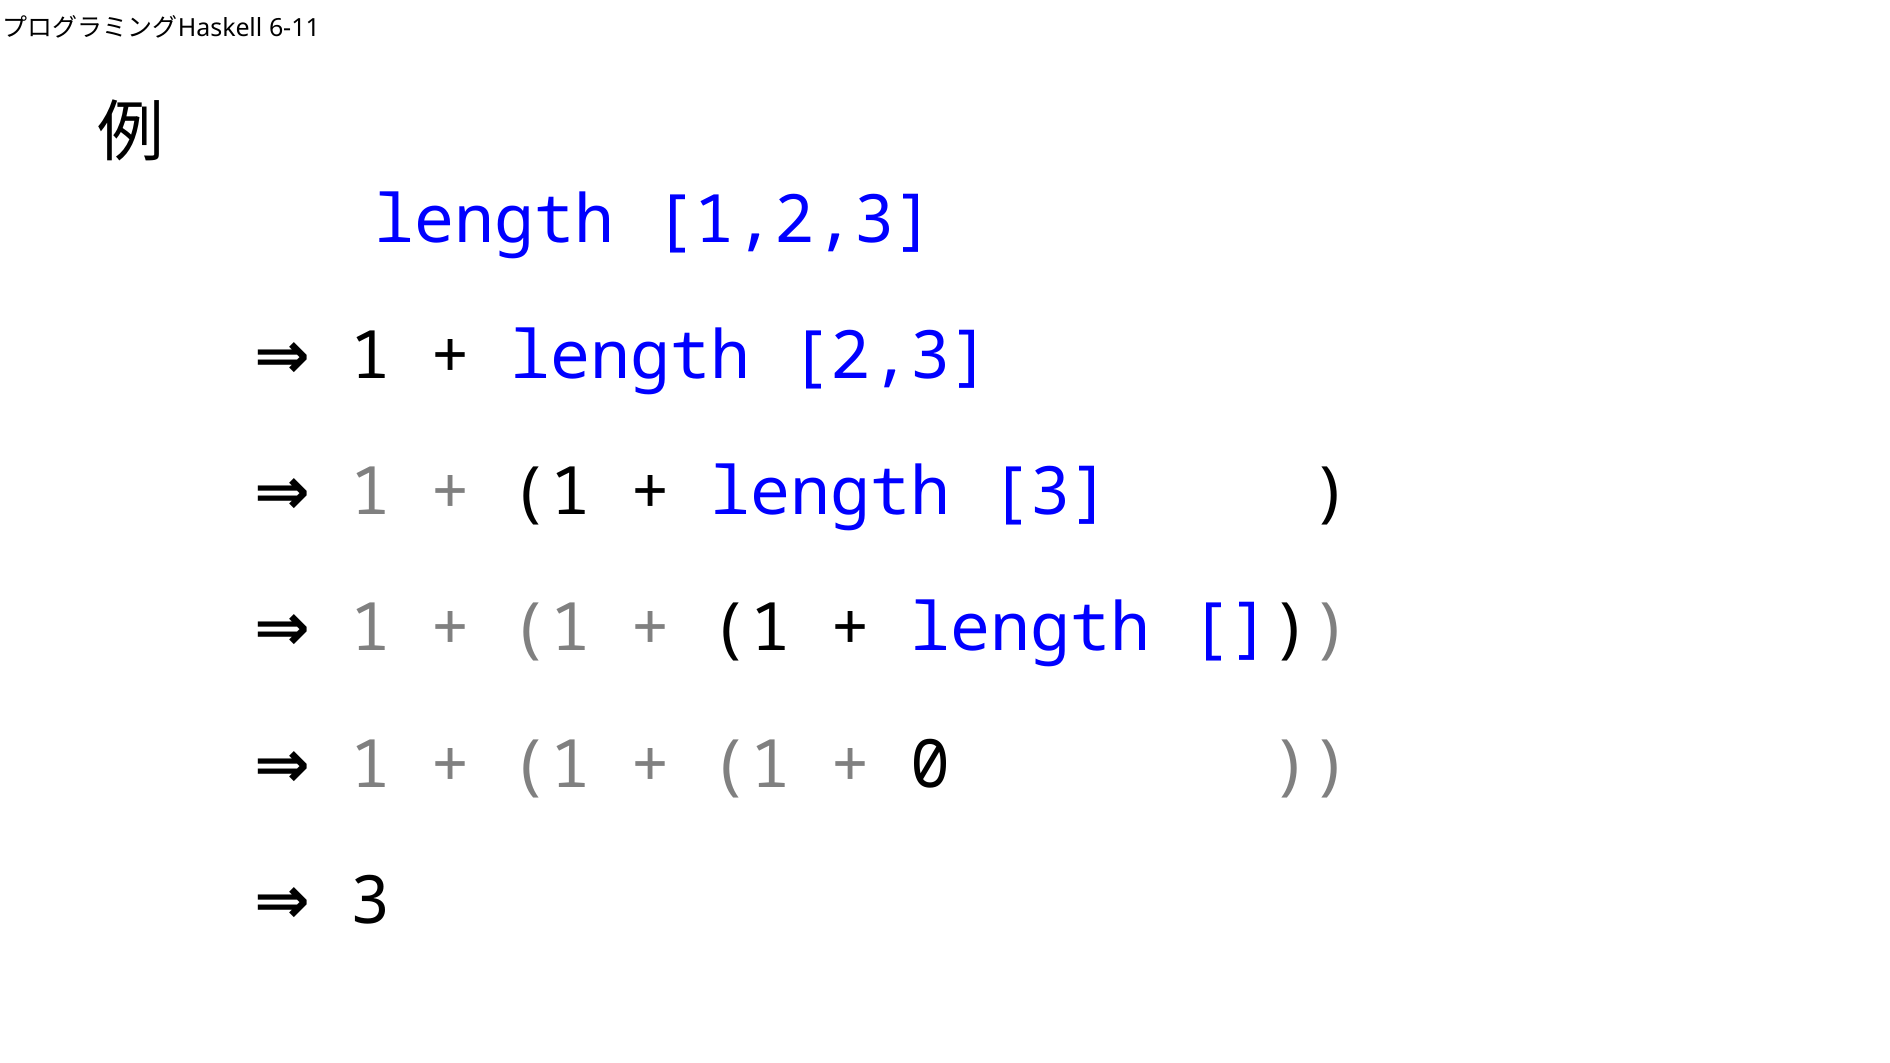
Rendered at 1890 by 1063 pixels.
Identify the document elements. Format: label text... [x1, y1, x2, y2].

list 例 [94, 74, 1742, 148]
text_box length [1,2,3] ⇒ 1 + length [2,3] ⇒ 1 + (1 + length [3] ) ⇒ 1 + (1 + (1 + length [])) ⇒ 1 + (1 + (1 + 0 )) ⇒ 3 [239, 163, 1578, 1007]
